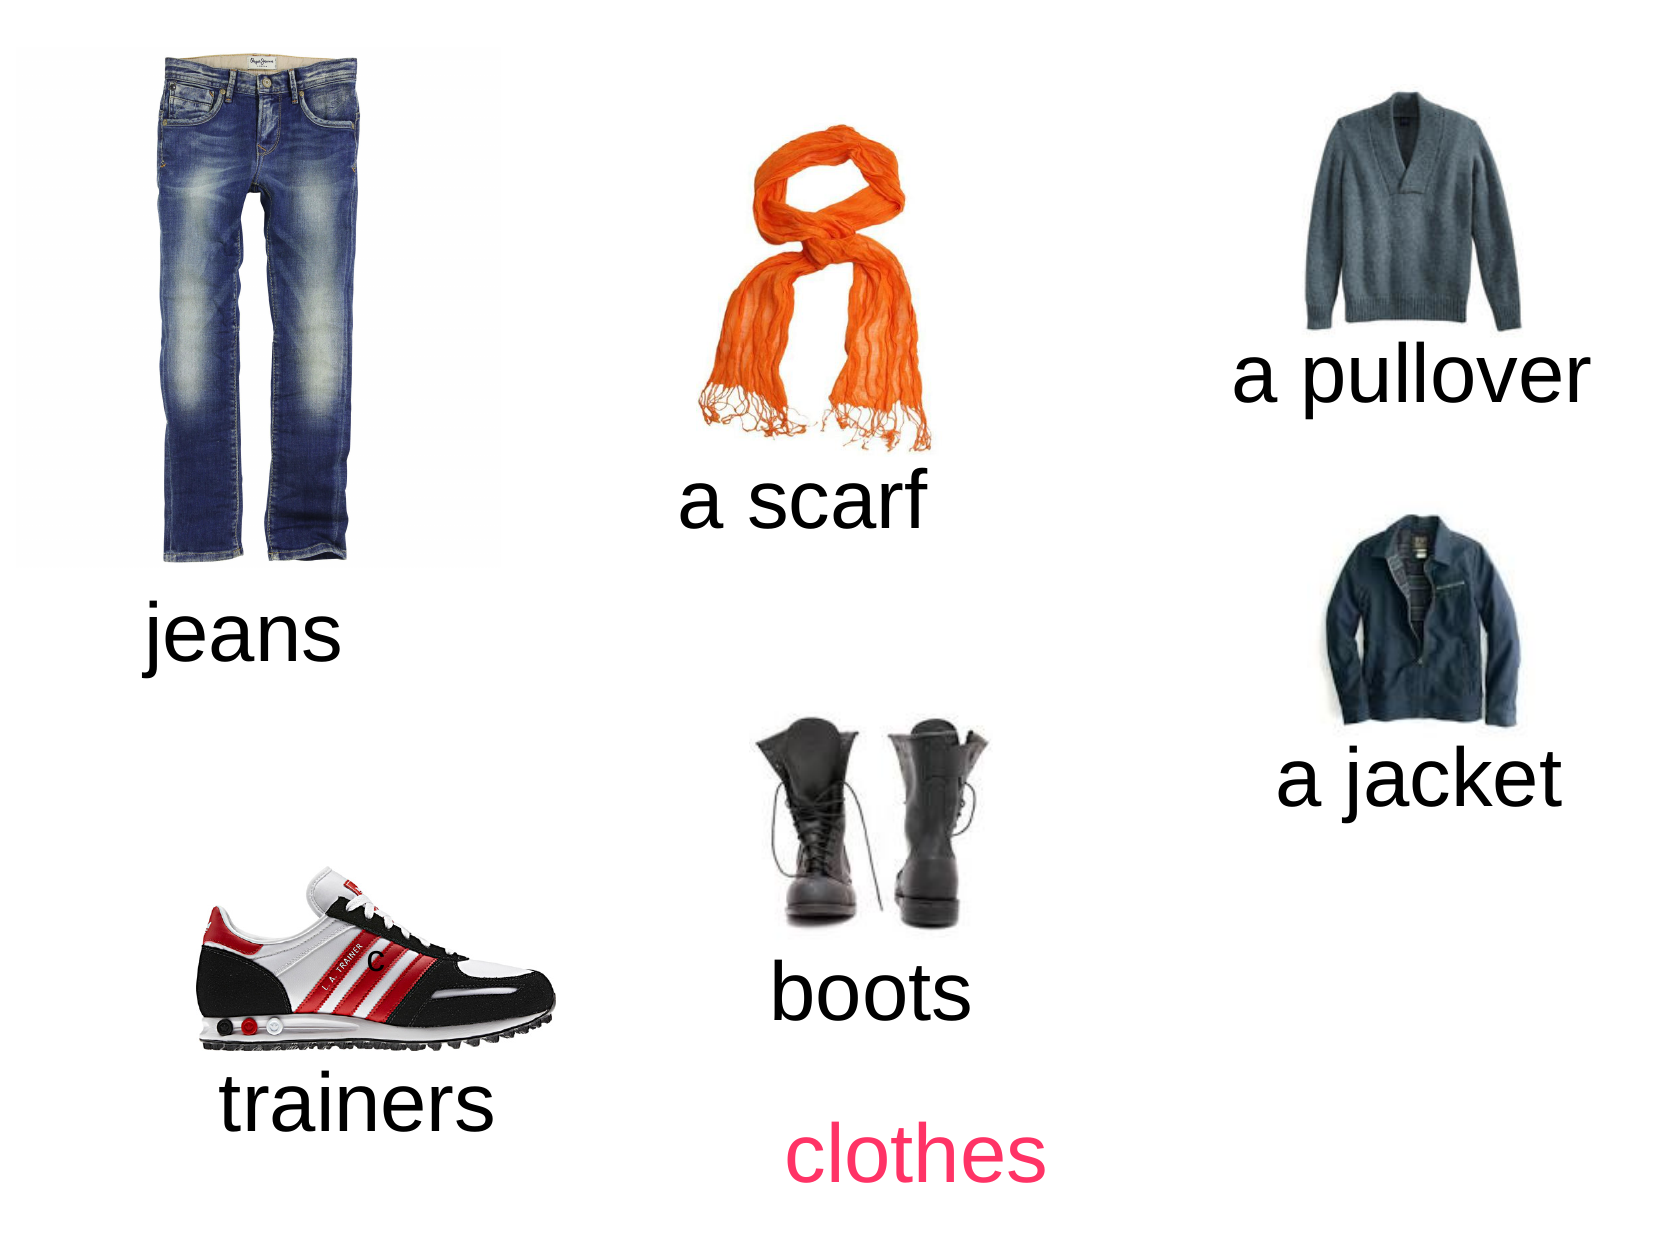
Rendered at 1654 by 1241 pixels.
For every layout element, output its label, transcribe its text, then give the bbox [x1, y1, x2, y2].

text_box boots [754, 937, 989, 1047]
text_box trainers [204, 1049, 512, 1158]
text_box jeans [129, 579, 359, 688]
text_box a scarf [662, 446, 943, 555]
picture [696, 115, 943, 446]
text_box clothes [676, 1099, 1161, 1208]
picture [16, 47, 501, 568]
text_box a jacket [1260, 723, 1578, 832]
picture [749, 699, 993, 948]
text_box a pullover [1216, 319, 1608, 428]
picture [1280, 84, 1536, 319]
picture [196, 866, 556, 1051]
picture [1307, 501, 1536, 723]
